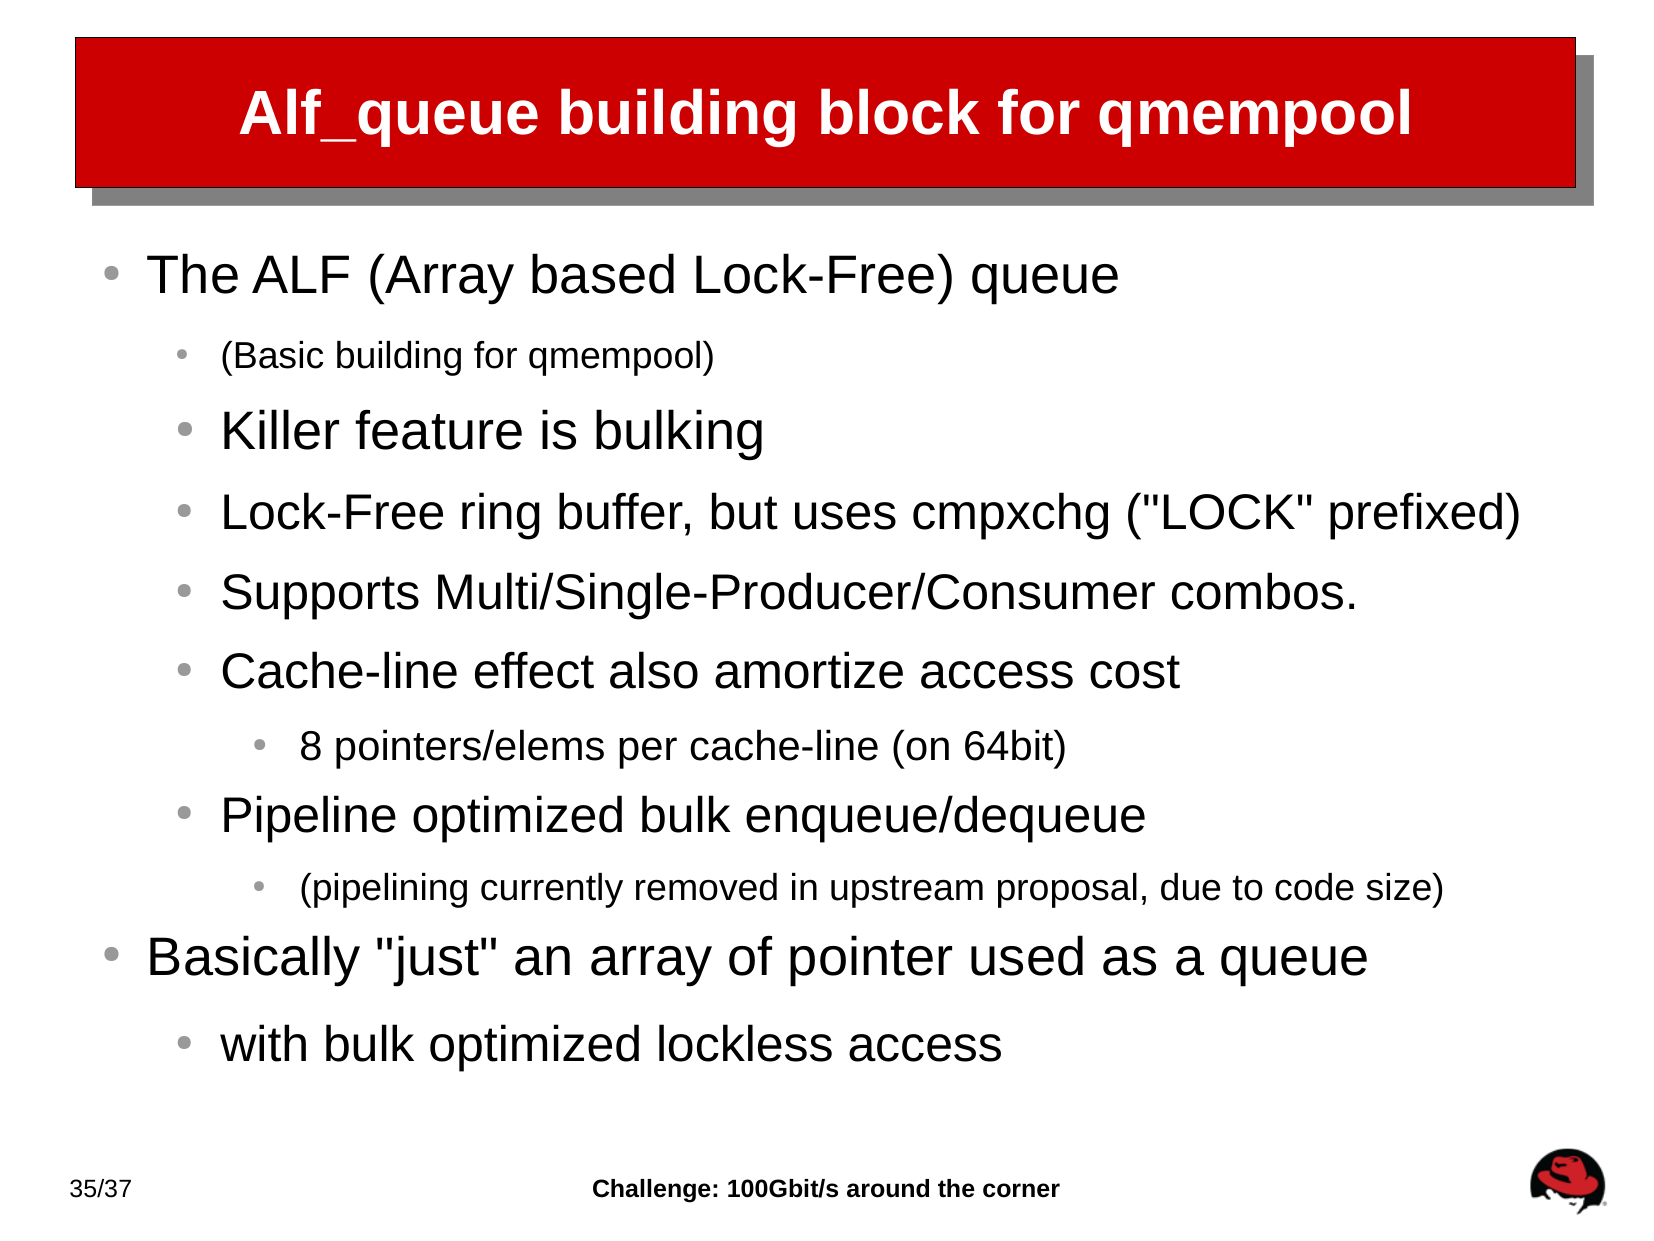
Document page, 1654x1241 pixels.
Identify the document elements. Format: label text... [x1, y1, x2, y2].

title Alf_queue building block for qmempool [82, 37, 1571, 188]
picture [1529, 1146, 1613, 1224]
list The ALF (Array based Lock-Free) queue (Basic building for qmempool) Killer feature is bulking Lock-Free ring buffer, but uses cmpxchg ("LOCK" prefixed) Supports Multi/Single-Producer/Consumer combos. Cache-line effect also amortize access cost 8 pointers/elems per cache-line (on 64bit) Pipeline optimized bulk enqueue/dequeue (pipelining currently removed in upstream proposal, due to code size) Basically "just" an array of pointer used as a queue with bulk optimized lockless access [86, 244, 1576, 1072]
